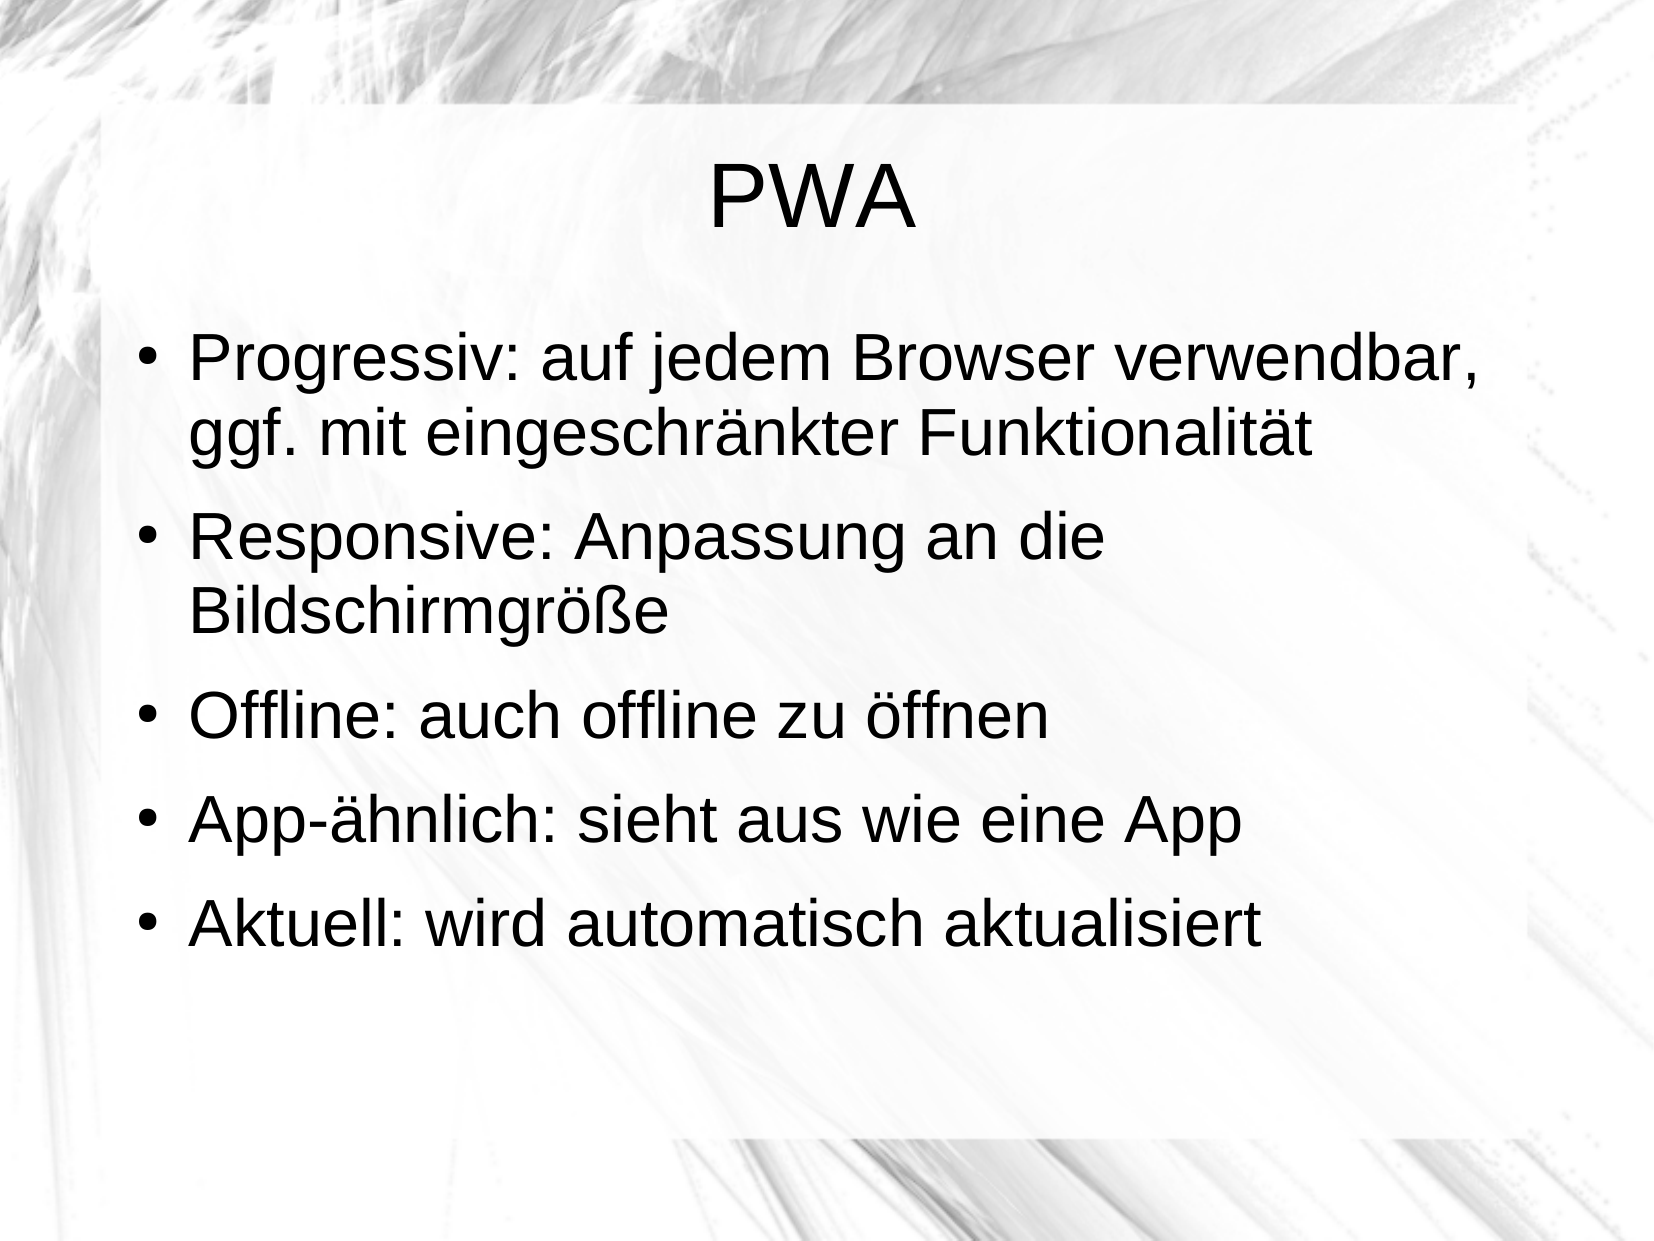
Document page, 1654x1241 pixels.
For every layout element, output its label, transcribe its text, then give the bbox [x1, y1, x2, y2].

picture [0, 0, 1654, 1241]
list Progressiv: auf jedem Browser verwendbar, ggf. mit eingeschränkter Funktionalität Responsive: Anpassung an die Bildschirmgröße Offline: auch offline zu öffnen App-ähnlich: sieht aus wie eine App Aktuell: wird automatisch aktualisiert [118, 319, 1571, 1040]
title PWA [118, 112, 1506, 281]
